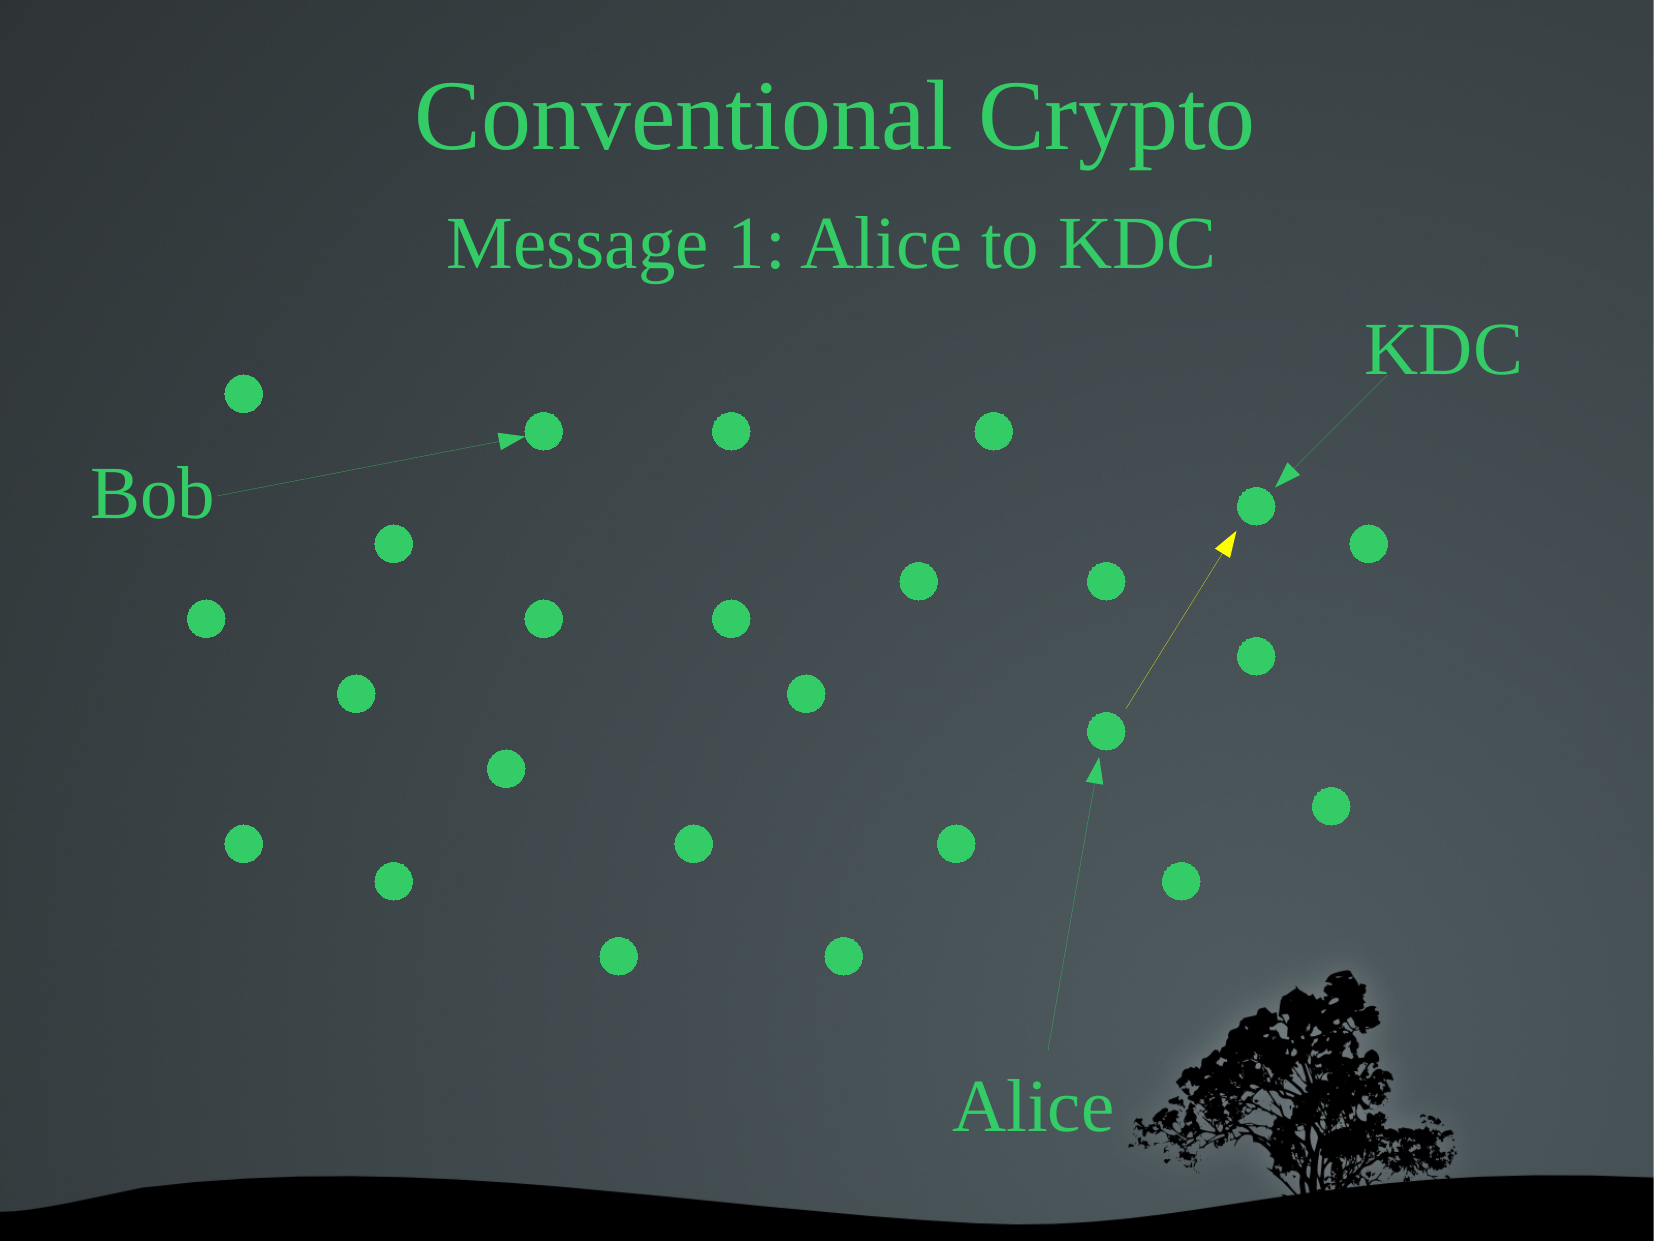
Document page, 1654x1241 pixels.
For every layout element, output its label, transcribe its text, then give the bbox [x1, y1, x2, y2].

text_box Message 1: Alice to KDC [431, 194, 1235, 301]
text_box [487, 749, 526, 788]
text_box [674, 824, 713, 863]
text_box [1237, 637, 1276, 676]
text_box [224, 374, 263, 413]
text_box [1312, 787, 1351, 826]
text_box [1087, 711, 1132, 787]
text_box KDC [1350, 300, 1539, 406]
text_box [1349, 524, 1388, 563]
text_box [787, 674, 826, 713]
text_box [1162, 862, 1201, 901]
text_box [524, 599, 563, 638]
text_box Conventional Crypto [400, 53, 1267, 189]
text_box [524, 412, 563, 451]
text_box [974, 412, 1013, 451]
picture [0, 0, 1654, 1241]
text_box [1237, 487, 1276, 526]
text_box [899, 562, 938, 601]
text_box [374, 524, 413, 563]
text_box Alice [937, 1056, 1130, 1163]
text_box [1087, 562, 1126, 601]
text_box Bob [75, 444, 231, 551]
text_box [374, 862, 413, 901]
text_box [599, 937, 638, 976]
text_box [224, 824, 263, 863]
text_box [712, 599, 751, 638]
text_box [937, 824, 976, 863]
text_box [824, 937, 863, 976]
text_box [187, 599, 226, 638]
text_box [712, 412, 751, 451]
text_box [337, 674, 376, 713]
